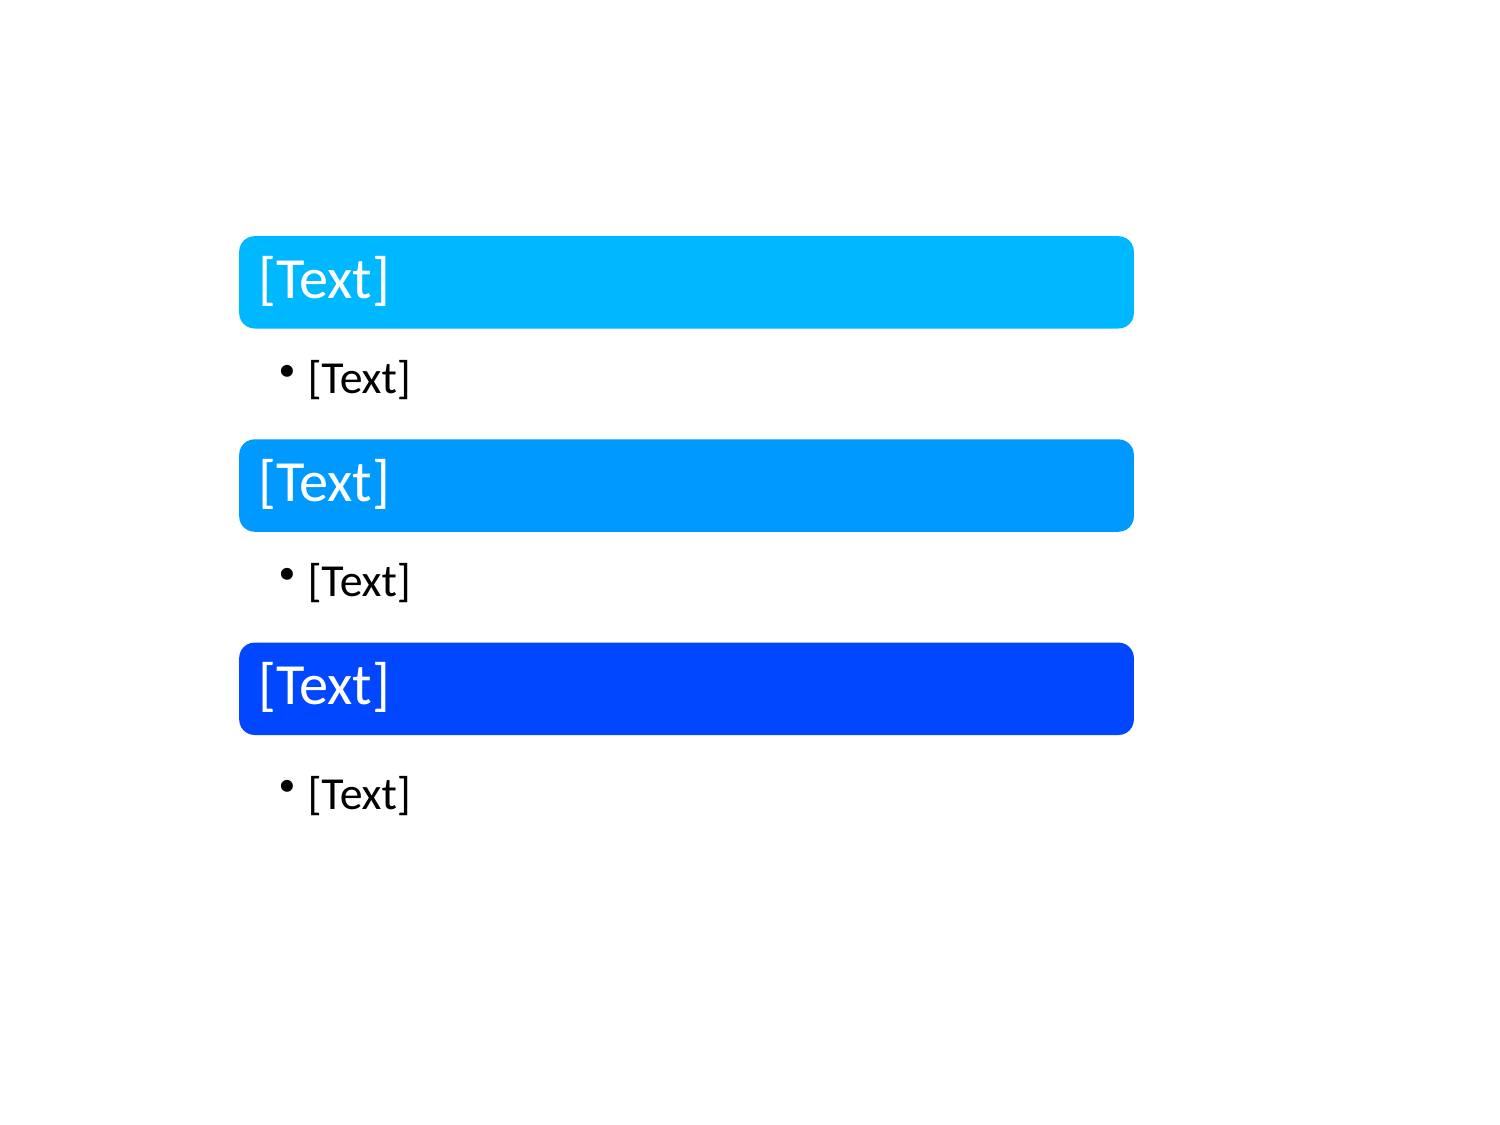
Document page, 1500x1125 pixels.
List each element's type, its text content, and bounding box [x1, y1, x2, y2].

text_box [Text] [239, 439, 1134, 532]
text_box [Text] [247, 553, 1041, 639]
text_box [Text] [247, 765, 1041, 851]
text_box [Text] [247, 350, 1041, 435]
text_box [Text] [239, 236, 1134, 329]
text_box [Text] [239, 642, 1134, 736]
